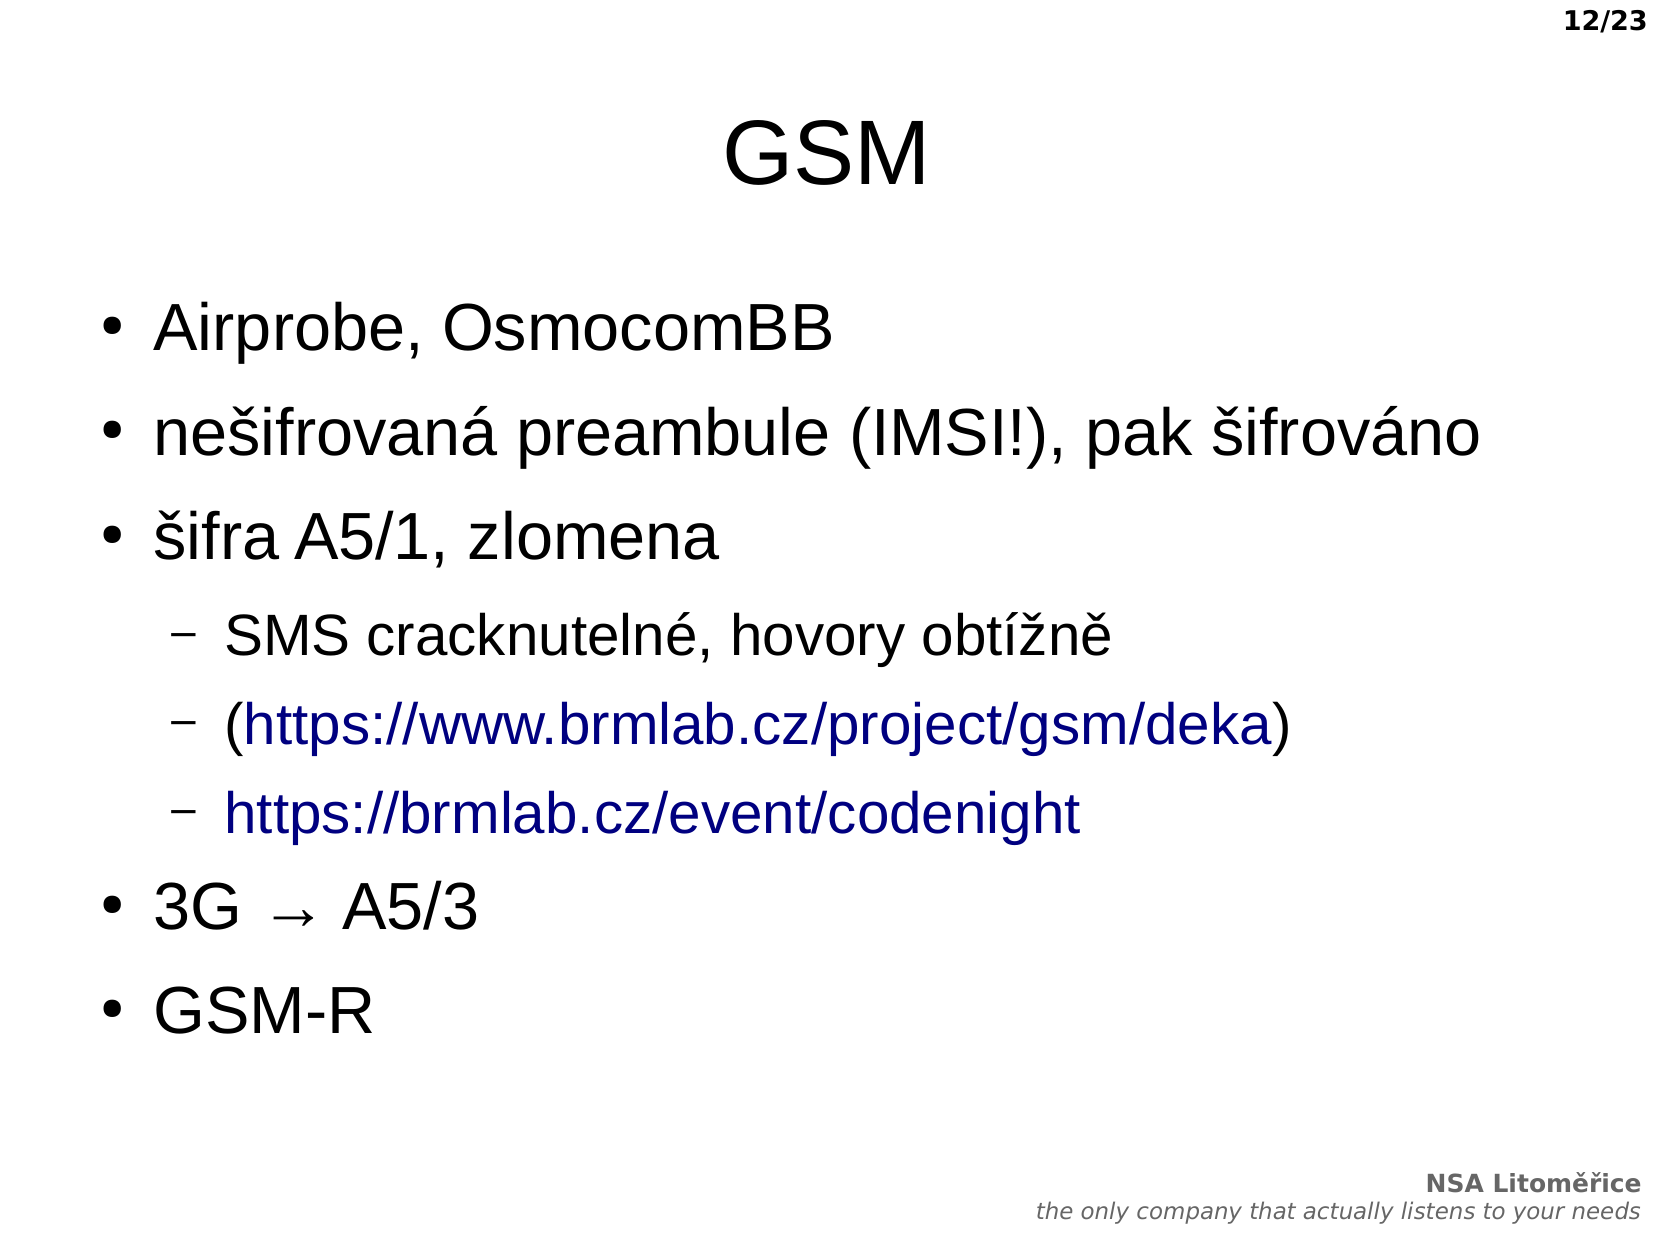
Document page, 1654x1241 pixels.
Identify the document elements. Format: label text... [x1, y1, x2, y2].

title GSM [82, 49, 1571, 257]
list Airprobe, OsmocomBB nešifrovaná preambule (IMSI!), pak šifrováno šifra A5/1, zlomena SMS cracknutelné, hovory obtížně (https://www.brmlab.cz/project/gsm/deka) https://brmlab.cz/event/codenight 3G → A5/3 GSM-R [82, 290, 1571, 1146]
